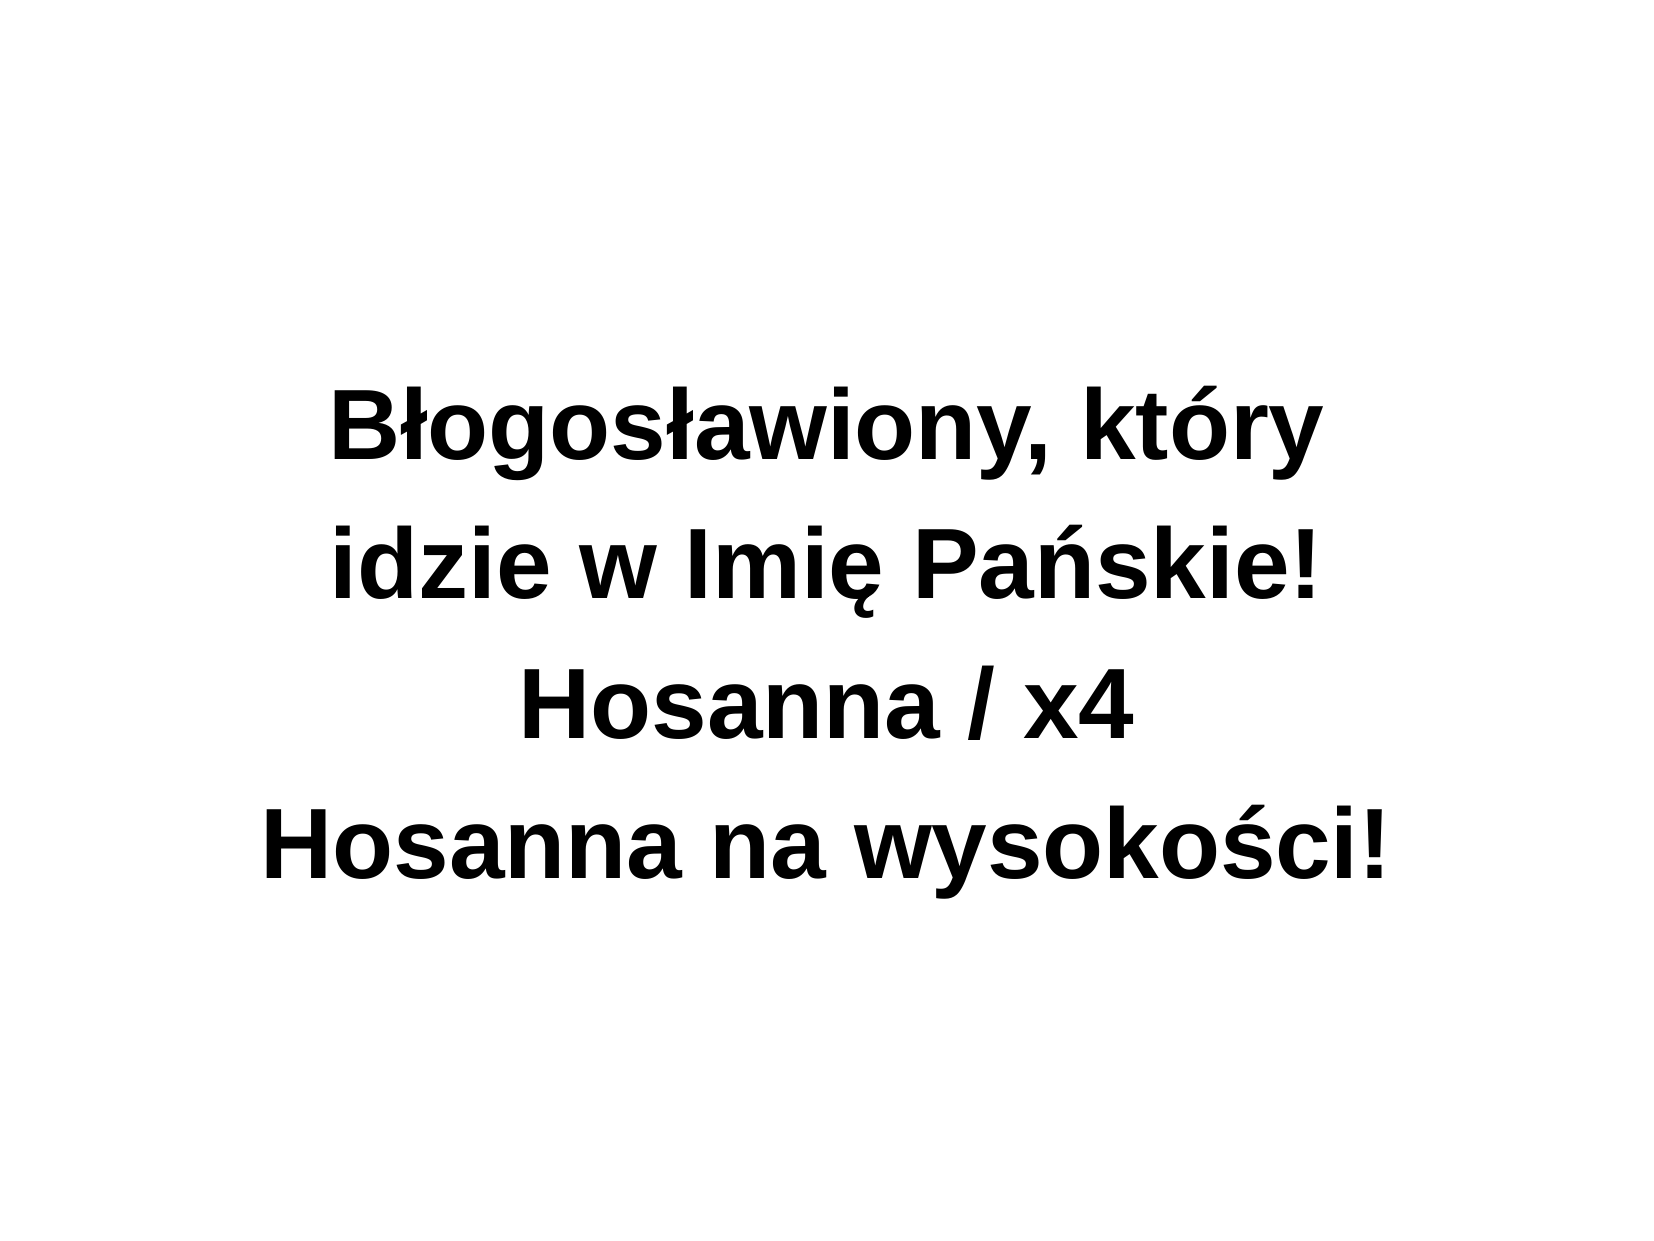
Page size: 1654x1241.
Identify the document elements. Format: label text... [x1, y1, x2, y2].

subtitle Błogosławiony, który idzie w Imię Pańskie! Hosanna / x4 Hosanna na wysokości! [0, 0, 1654, 1241]
